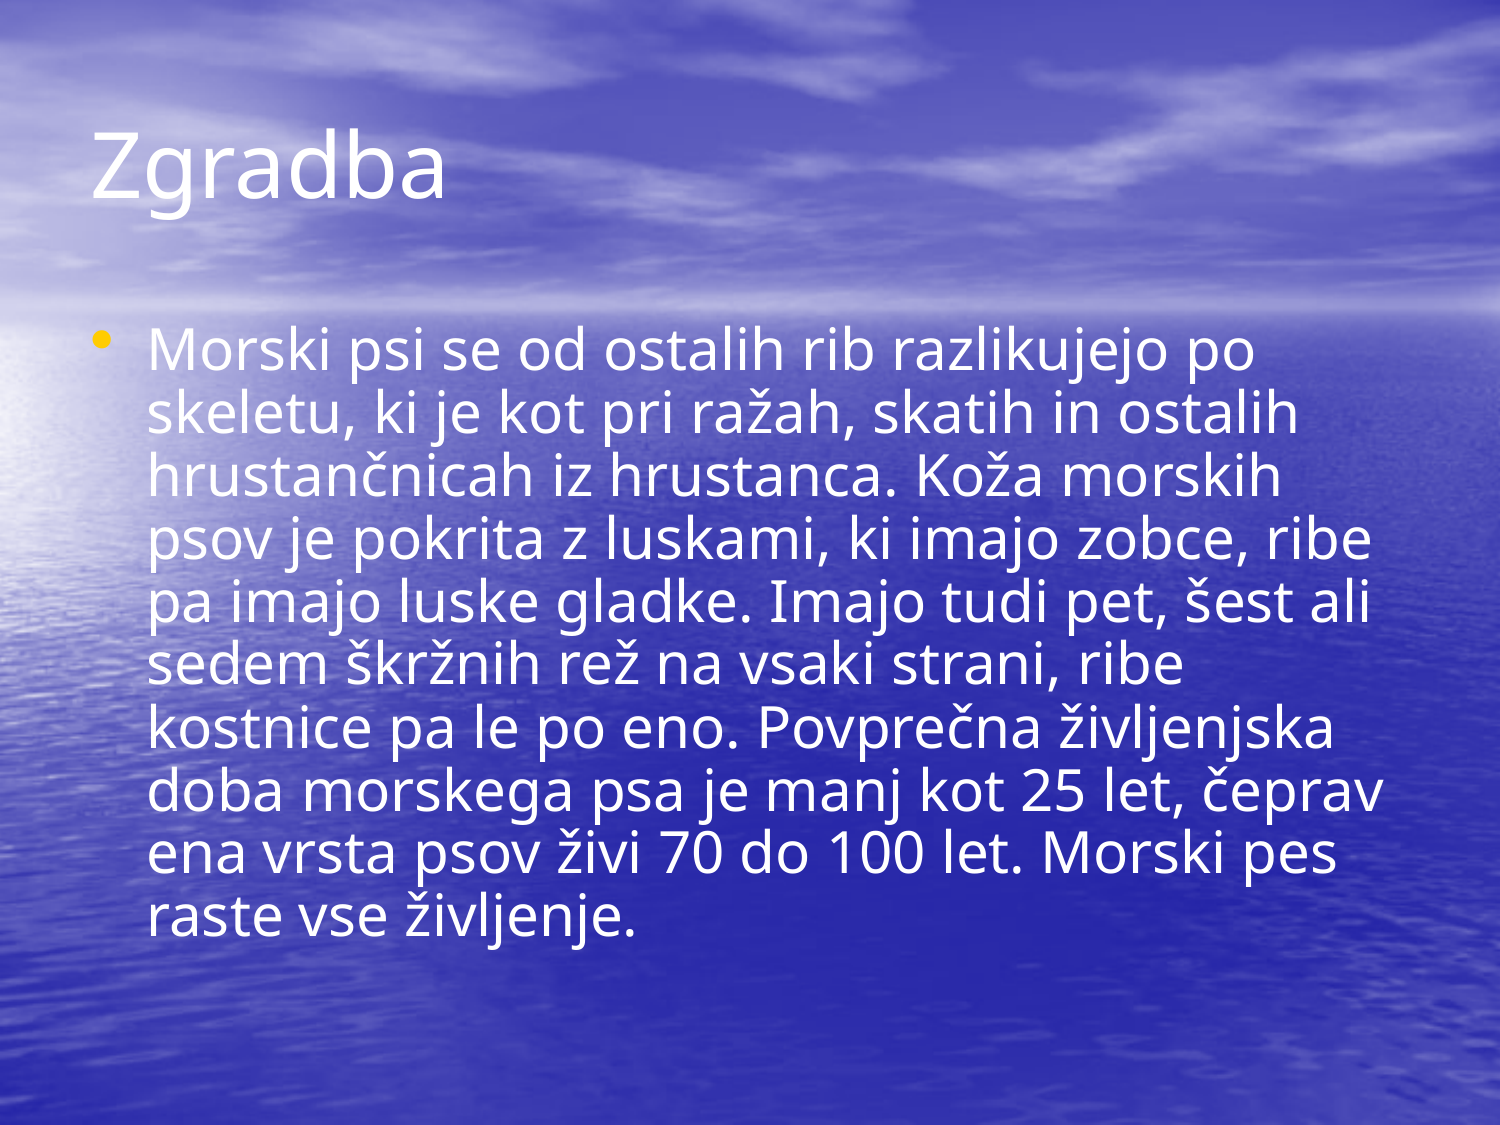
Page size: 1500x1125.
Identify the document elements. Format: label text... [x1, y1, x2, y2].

title Zgradba [75, 47, 1425, 275]
list Morski psi se od ostalih rib razlikujejo po skeletu, ki je kot pri ražah, skatih in ostalih hrustančnicah iz hrustanca. Koža morskih psov je pokrita z luskami, ki imajo zobce, ribe pa imajo luske gladke. Imajo tudi pet, šest ali sedem škržnih rež na vsaki strani, ribe kostnice pa le po eno. Povprečna življenjska doba morskega psa je manj kot 25 let, čeprav ena vrsta psov živi 70 do 100 let. Morski pes raste vse življenje. [75, 312, 1425, 988]
picture [0, 0, 1500, 1125]
